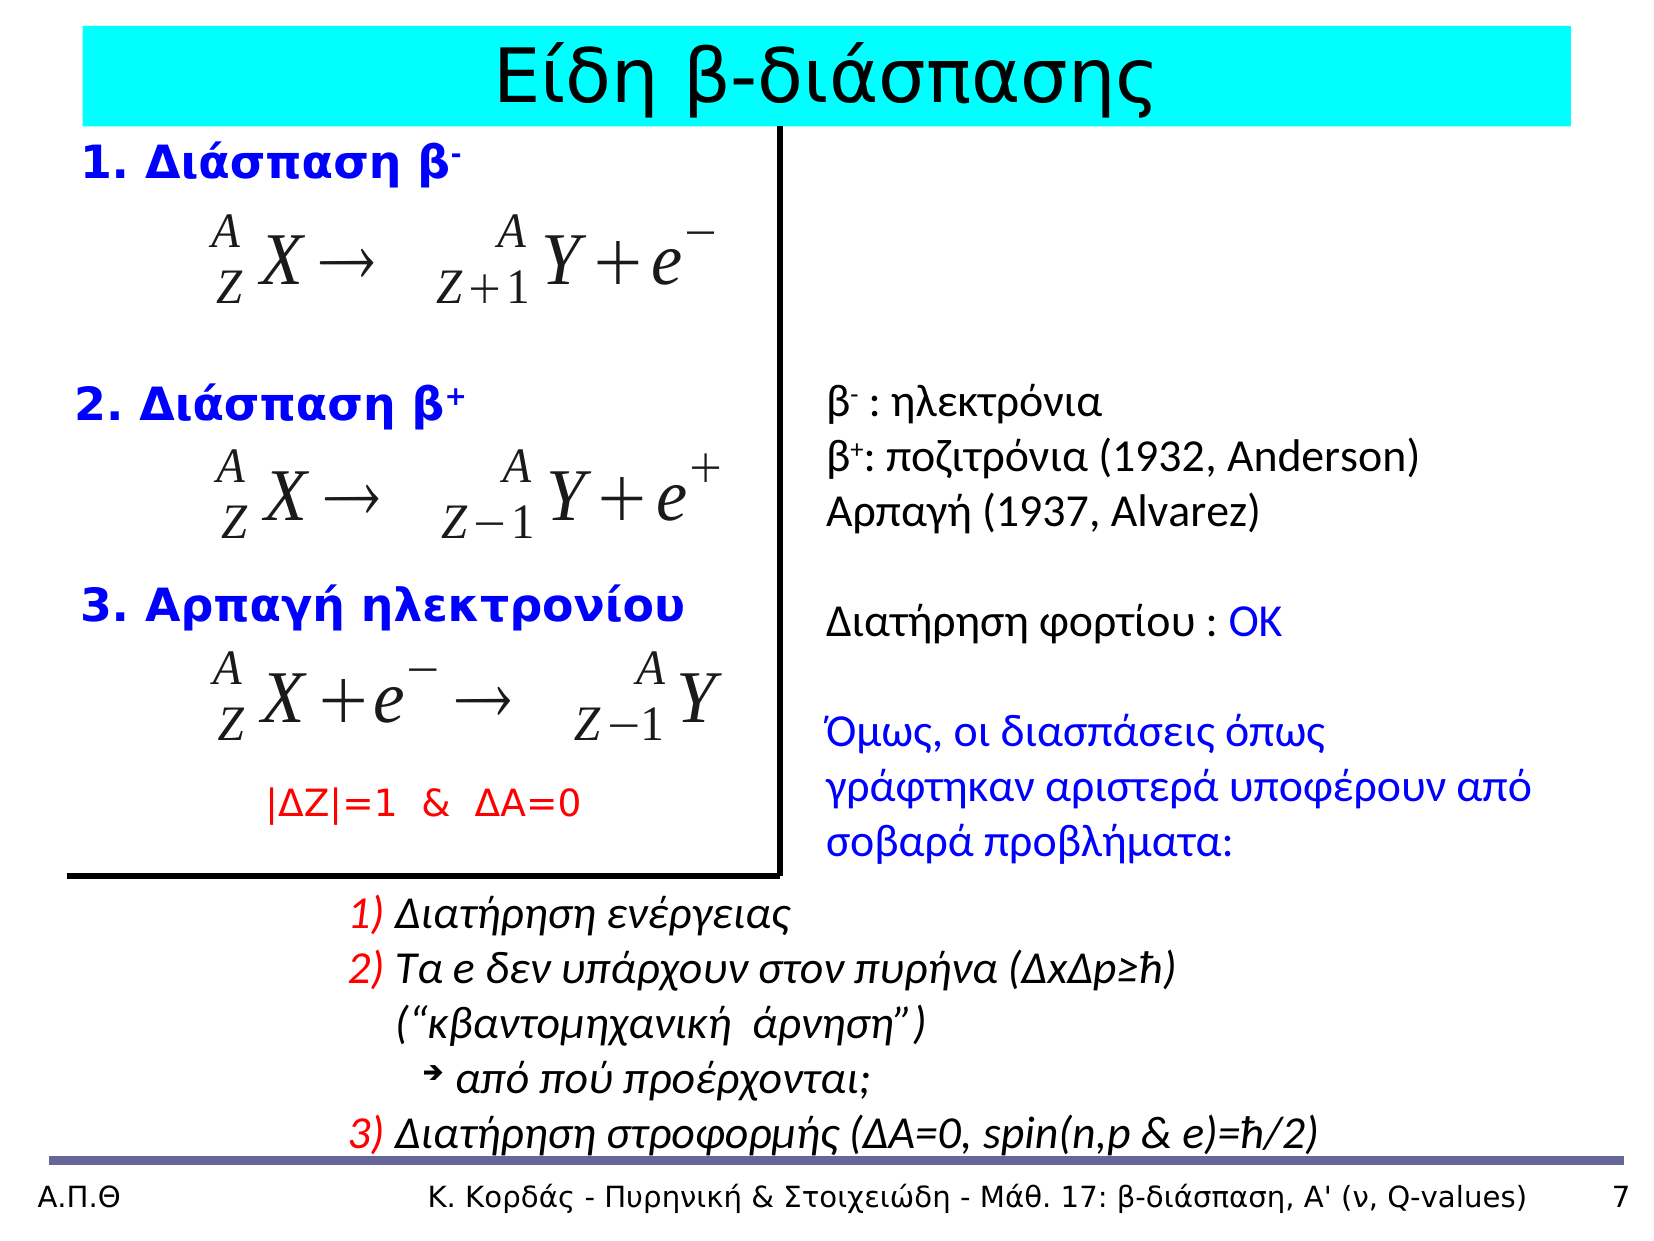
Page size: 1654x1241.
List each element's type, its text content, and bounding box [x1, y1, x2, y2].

chart [189, 205, 743, 315]
chart [190, 642, 751, 753]
text_box 2. Διάσπαση β+ [59, 370, 490, 494]
text_box β- : ηλεκτρόνια β+: ποζιτρόνια (1932, Αnderson) Αρπαγή (1937, Alvarez) Διατήρηση φορτίου : ΟΚ Όμως, οι διασπάσεις όπως γράφτηκαν αριστερά υποφέρουν από σοβαρά προβλήματα: [811, 363, 1613, 874]
text_box |ΔΖ|=1 & ΔΑ=0 [119, 771, 728, 832]
text_box 3. Αρπαγή ηλεκτρονίου [65, 571, 721, 642]
text_box 1. Διάσπαση β- [65, 128, 496, 199]
chart [194, 441, 748, 551]
text_box Διατήρηση ενέργειας Tα e δεν υπάρχουν στον πυρήνα (ΔxΔp≥ħ) (“κβαντομηχανική άρνηση”) από πού προέρχονται; Διατήρηση στροφορμής (ΔΑ=0, spin(n,p & e)=ħ/2) [332, 875, 1619, 1166]
title Είδη β-διάσπασης [82, 25, 1571, 127]
